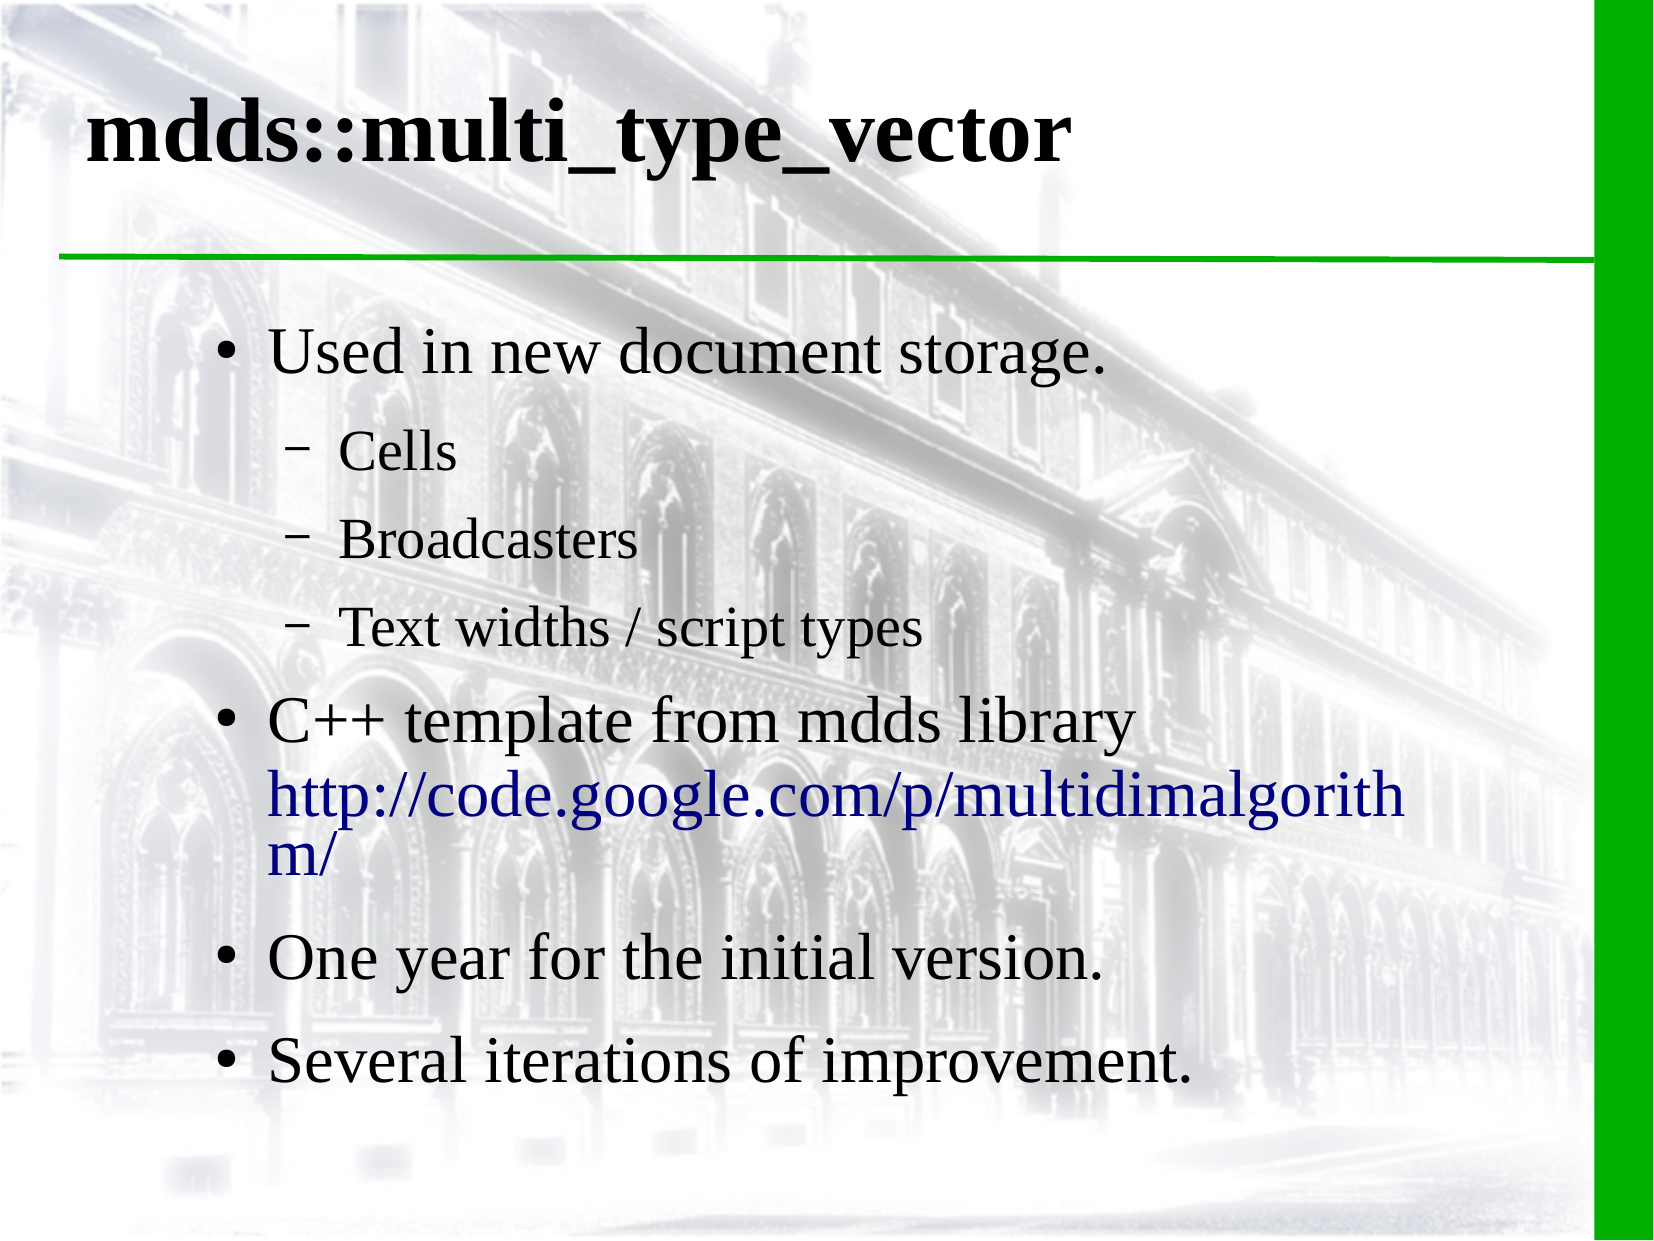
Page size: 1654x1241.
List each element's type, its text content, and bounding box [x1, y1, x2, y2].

picture [0, 2, 1594, 1241]
list Used in new document storage. Cells Broadcasters Text widths / script types C++ template from mdds library http://code.google.com/p/multidimalgorithm/ One year for the initial version. Several iterations of improvement. [196, 314, 1418, 1134]
title mdds::multi_type_vector [85, 65, 1418, 195]
